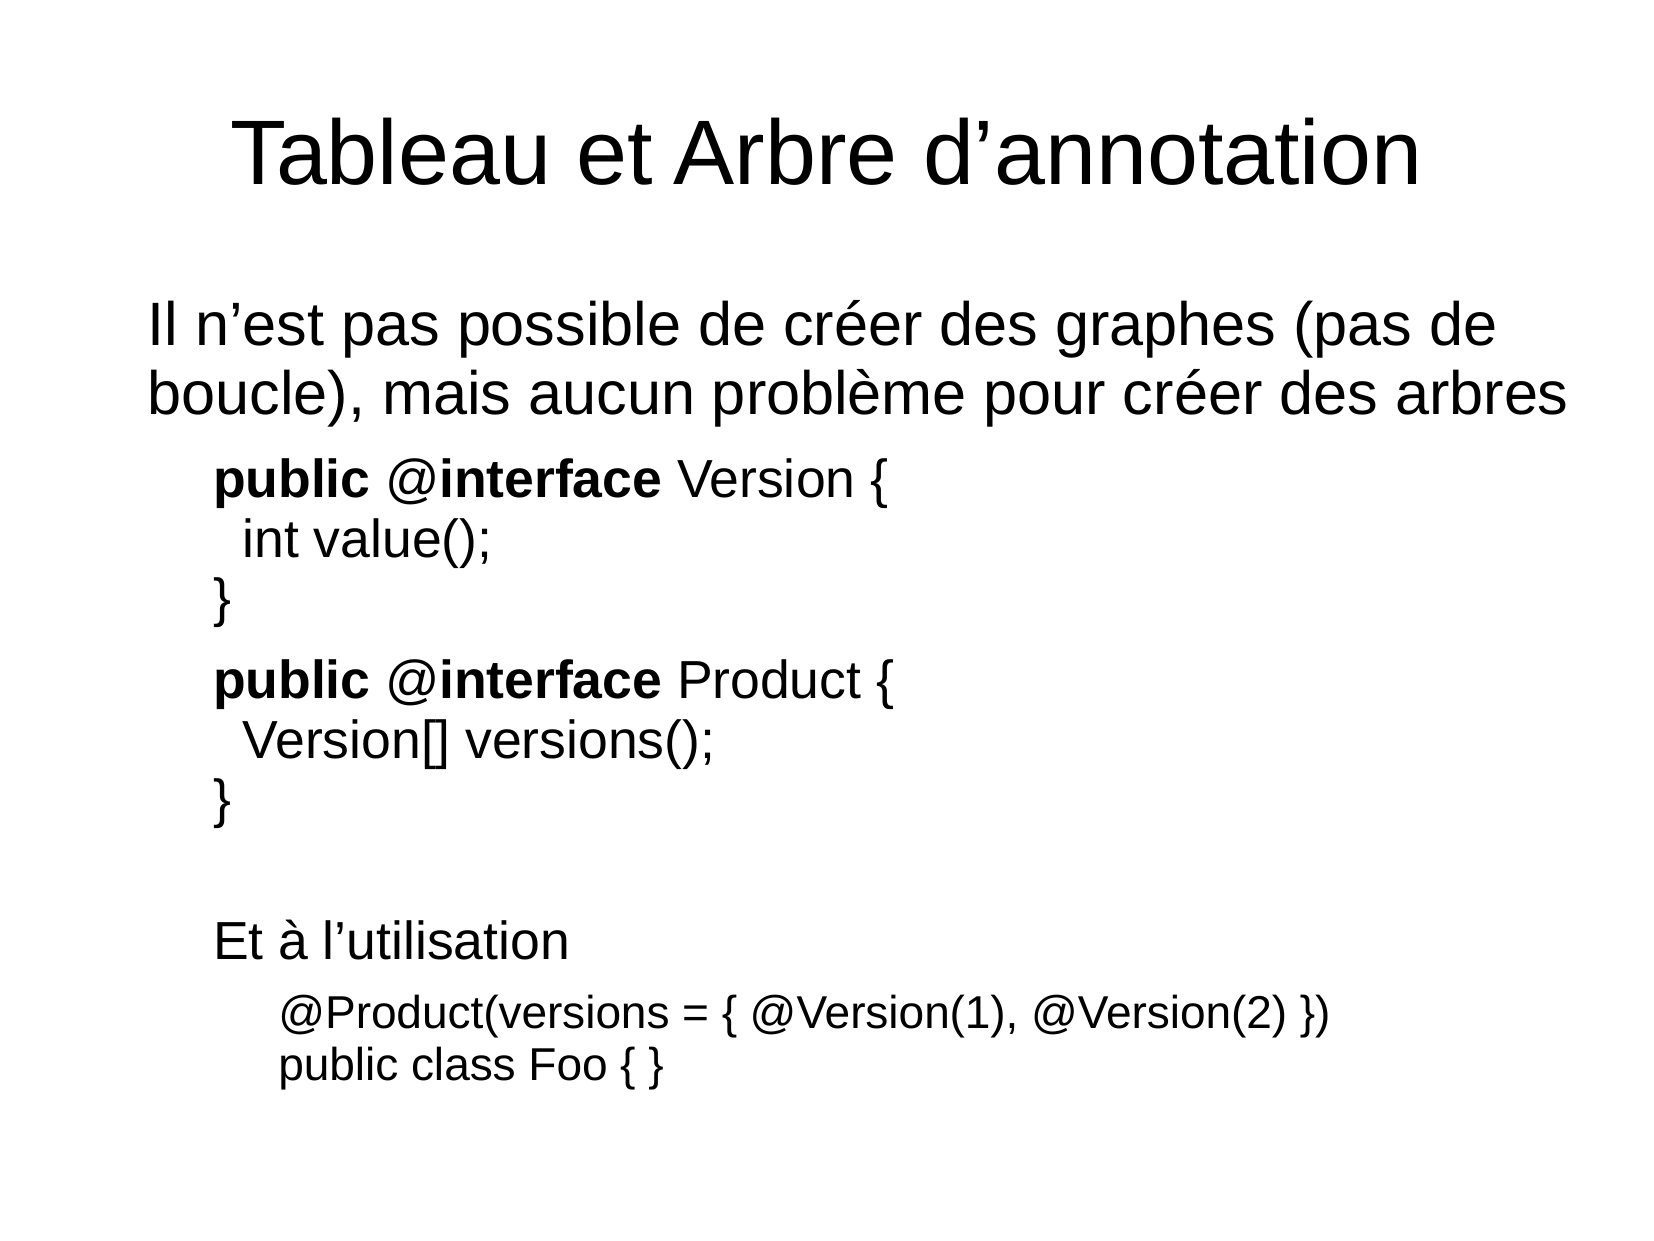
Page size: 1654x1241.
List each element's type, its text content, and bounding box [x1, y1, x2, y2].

list Il n’est pas possible de créer des graphes (pas de boucle), mais aucun problème pour créer des arbres public @interface Version { int value(); } public @interface Product { Version[] versions(); } Et à l’utilisation @Product(versions = { @Version(1), @Version(2) }) public class Foo { } [82, 290, 1571, 1111]
title Tableau et Arbre d’annotation [82, 49, 1571, 257]
